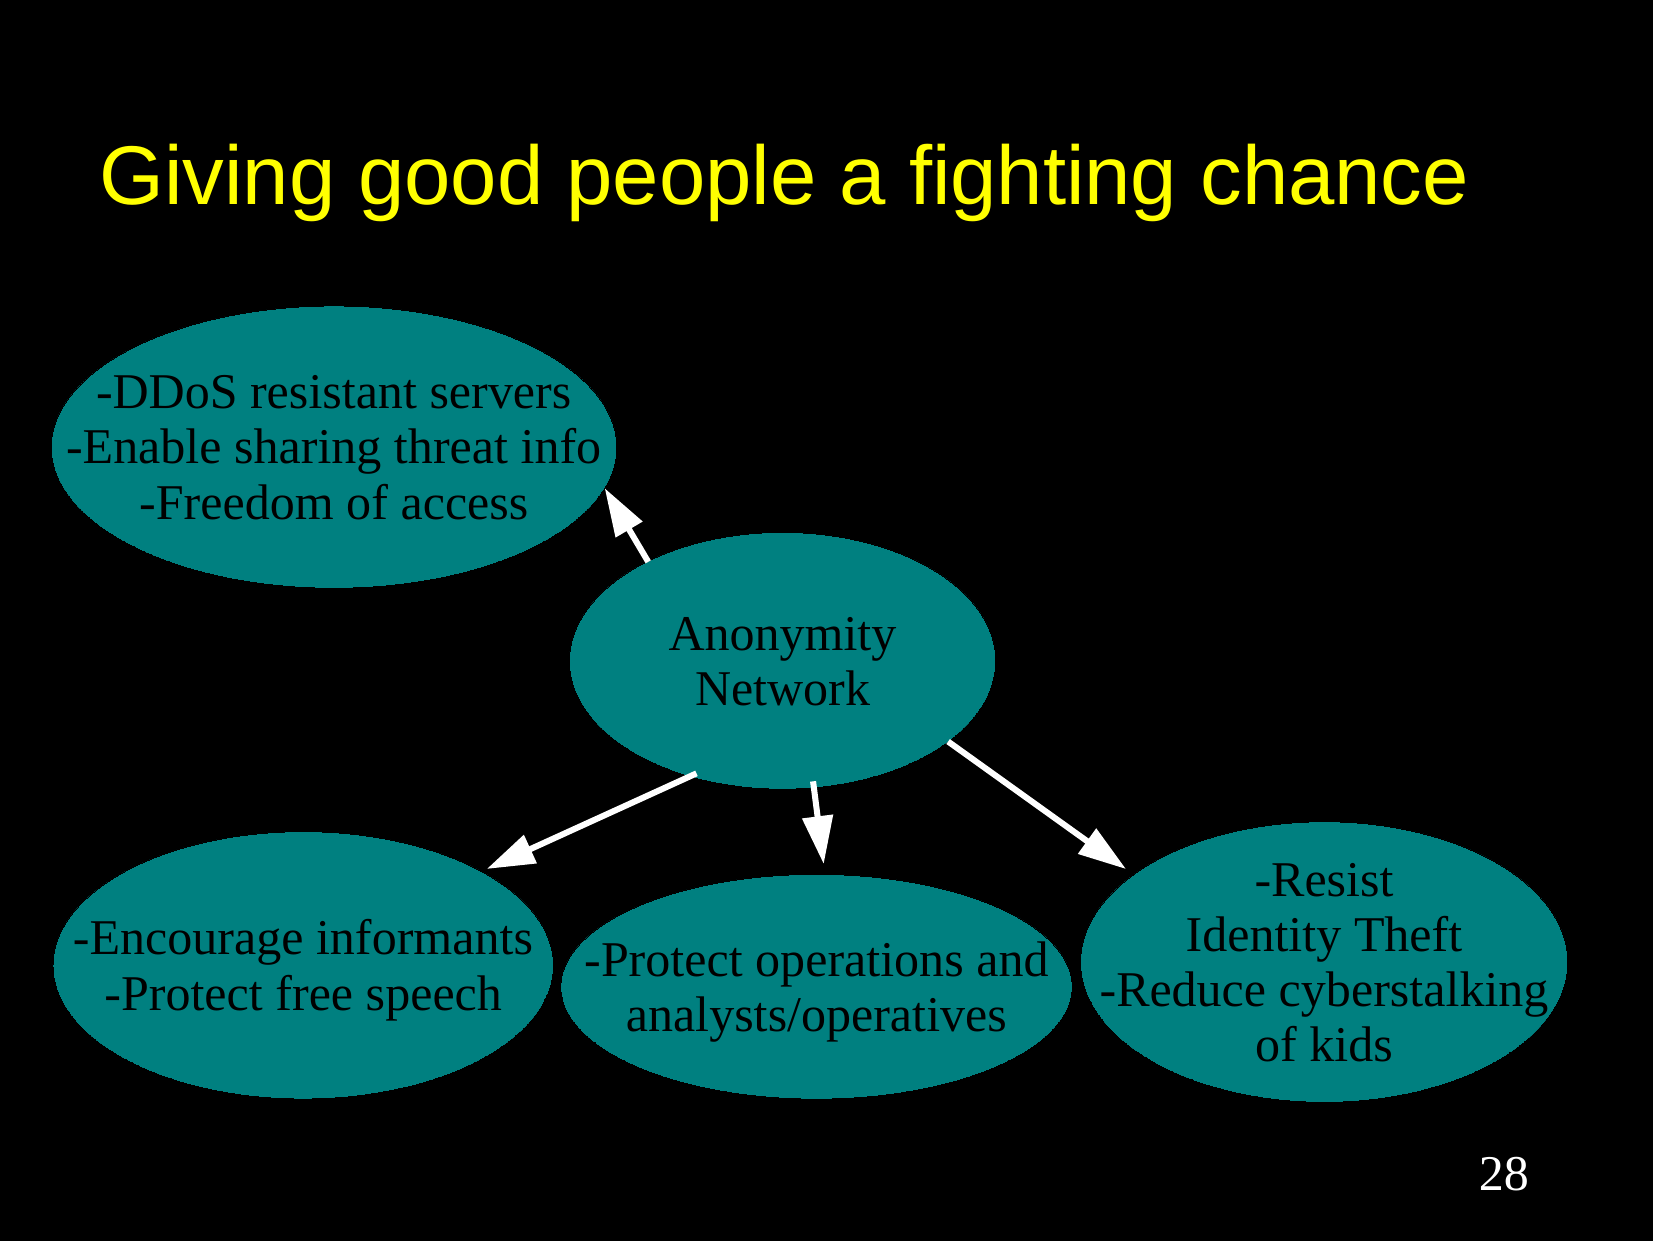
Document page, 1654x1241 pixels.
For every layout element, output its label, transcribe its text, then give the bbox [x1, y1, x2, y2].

text_box Anonymity Network [569, 532, 996, 790]
text_box -DDoS resistant servers -Enable sharing threat info -Freedom of access [51, 305, 617, 589]
text_box -Encourage informants -Protect free speech [52, 831, 554, 1100]
title Giving good people a fighting chance [99, 82, 1482, 270]
text_box -Protect operations and analysts/operatives [560, 874, 1073, 1100]
text_box -Resist Identity Theft -Reduce cyberstalking of kids [1080, 821, 1568, 1103]
